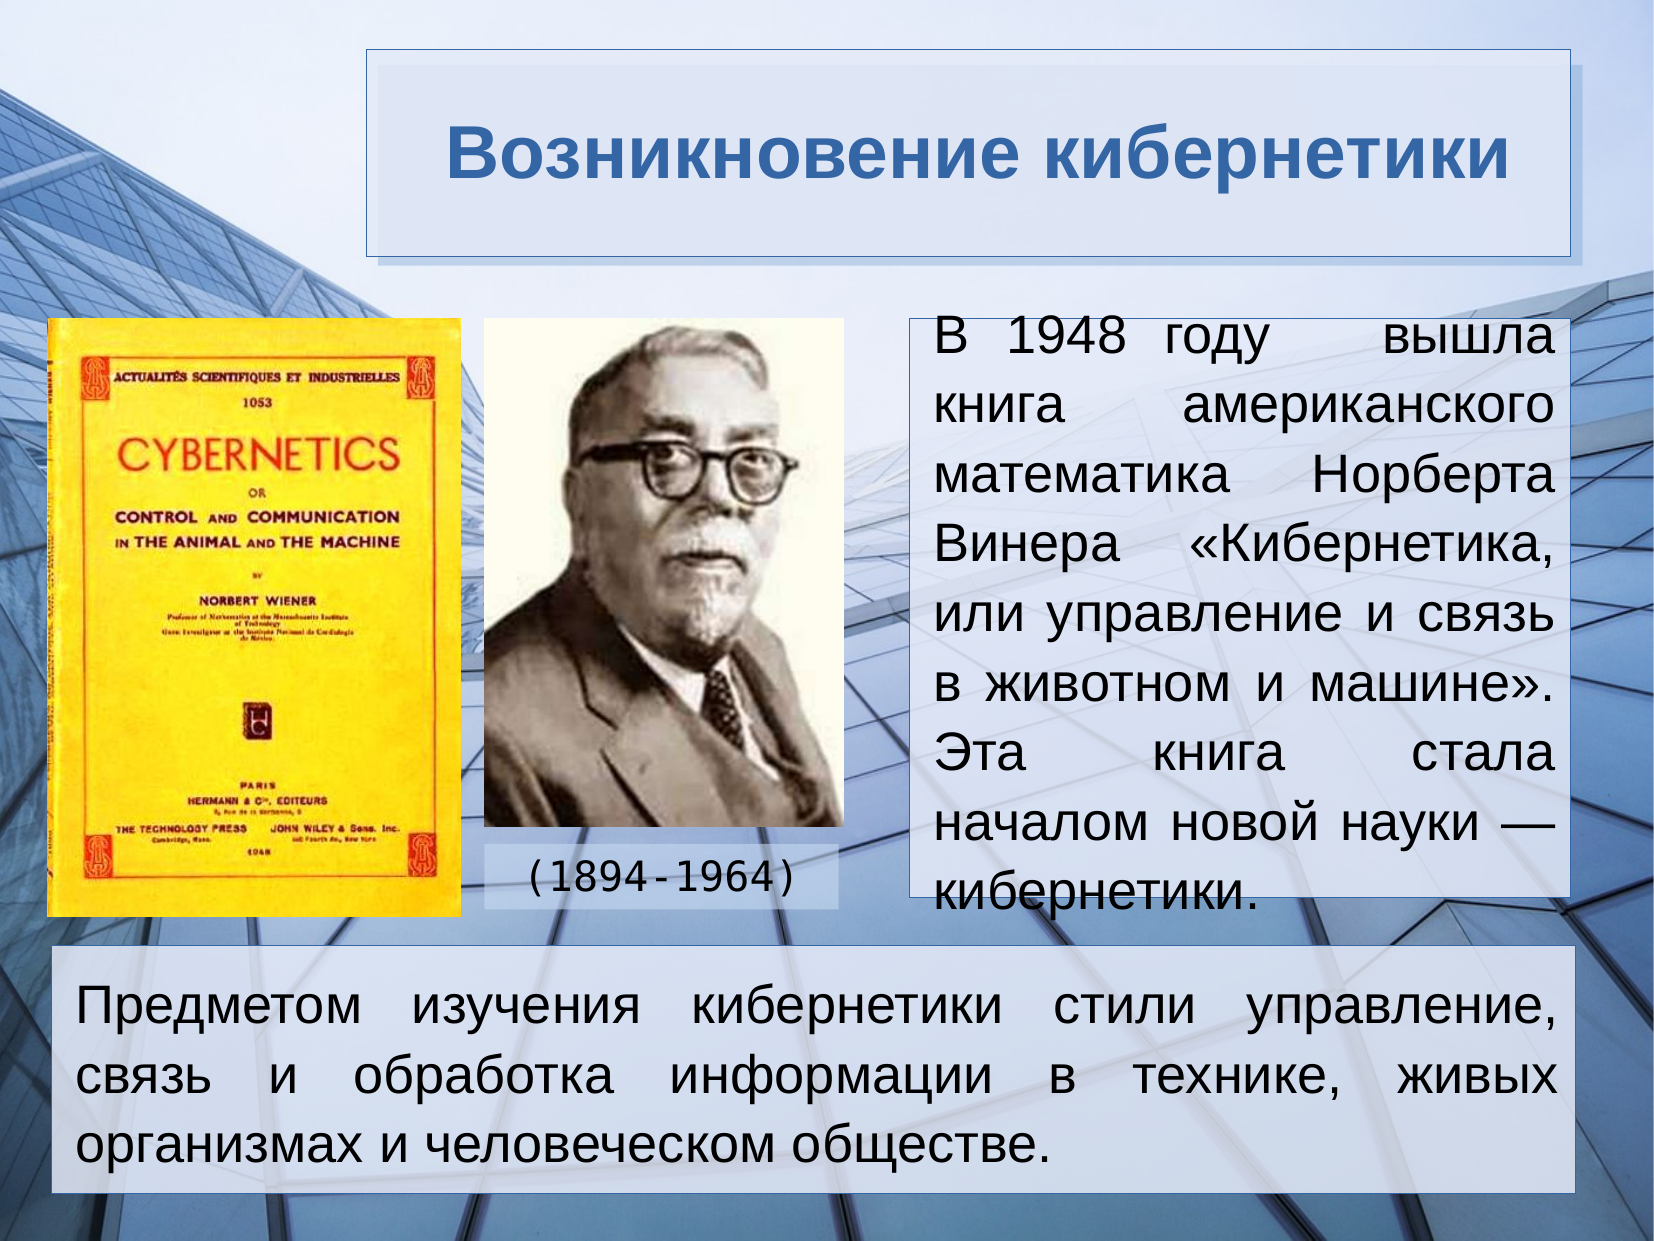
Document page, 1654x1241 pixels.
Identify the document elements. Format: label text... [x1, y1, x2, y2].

text_box В 1948 году вышла книга американского математика Норберта Винера «Кибернетика, или управление и связь в животном и машине». Эта книга стала началом новой науки — кибернетики. [909, 318, 1571, 898]
title Возникновение кибернетики [366, 49, 1571, 257]
text_box (1894-1964) [484, 843, 839, 910]
text_box [377, 64, 1583, 266]
text_box Предметом изучения кибернетики стили управление, связь и обработка информации в технике, живых организмах и человеческом обществе. [51, 945, 1576, 1194]
picture [0, 0, 1654, 1241]
